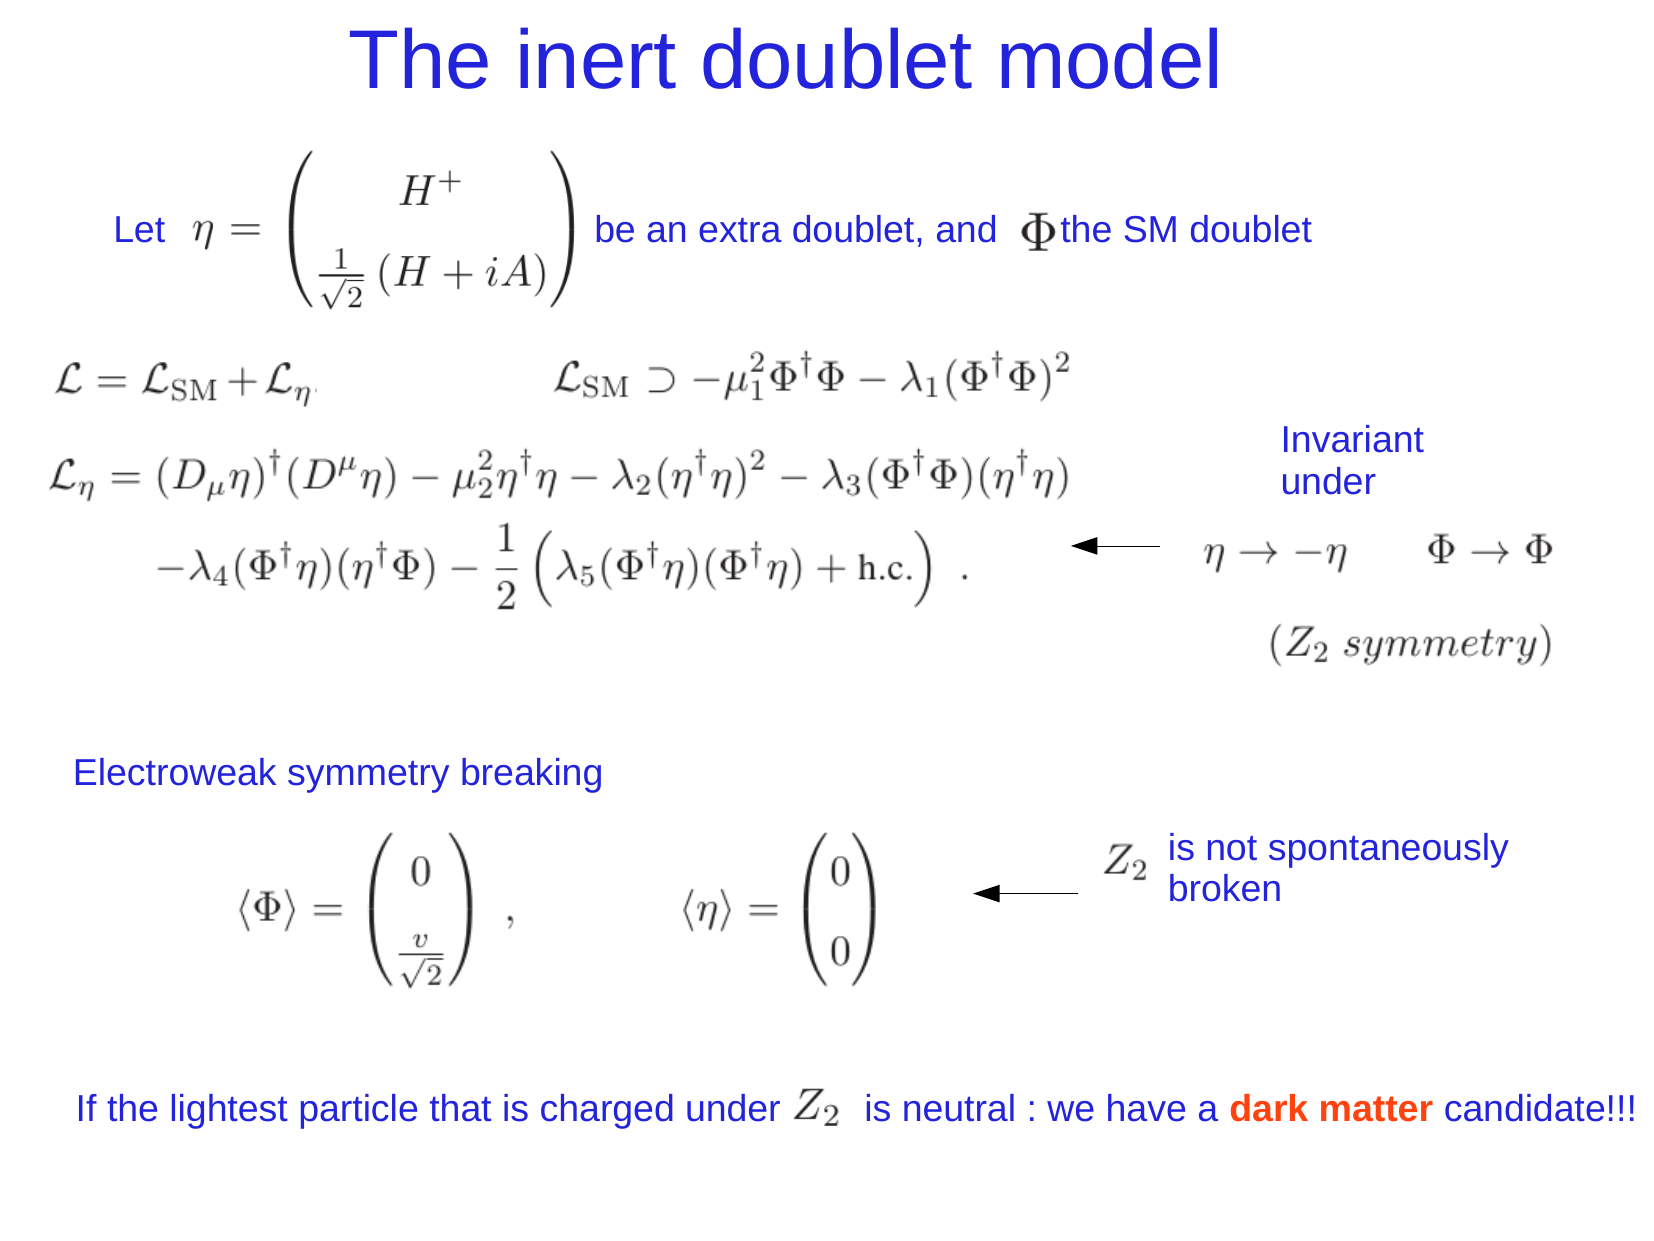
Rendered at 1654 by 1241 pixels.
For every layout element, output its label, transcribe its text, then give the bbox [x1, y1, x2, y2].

picture [783, 1078, 851, 1137]
text_box Let be an extra doublet, and the SM doublet [98, 201, 187, 263]
text_box If the lightest particle that is charged under is neutral : we have a dark matter candidate!!! [851, 1080, 1654, 1137]
picture [20, 317, 1098, 636]
picture [193, 805, 890, 1029]
picture [1100, 833, 1154, 911]
picture [1014, 206, 1060, 256]
text_box Electroweak symmetry breaking [58, 743, 705, 801]
title [82, 0, 1571, 198]
picture [187, 147, 583, 313]
picture [1160, 529, 1596, 681]
text_box Invariant under [1265, 410, 1450, 529]
text_box Let be an extra doublet, and the SM doublet [583, 201, 1351, 263]
text_box is not spontaneously broken [1153, 818, 1524, 963]
text_box The inert doublet model [334, 6, 1249, 115]
text_box If the lightest particle that is charged under is neutral : we have a dark matter candidate!!! [60, 1080, 783, 1137]
